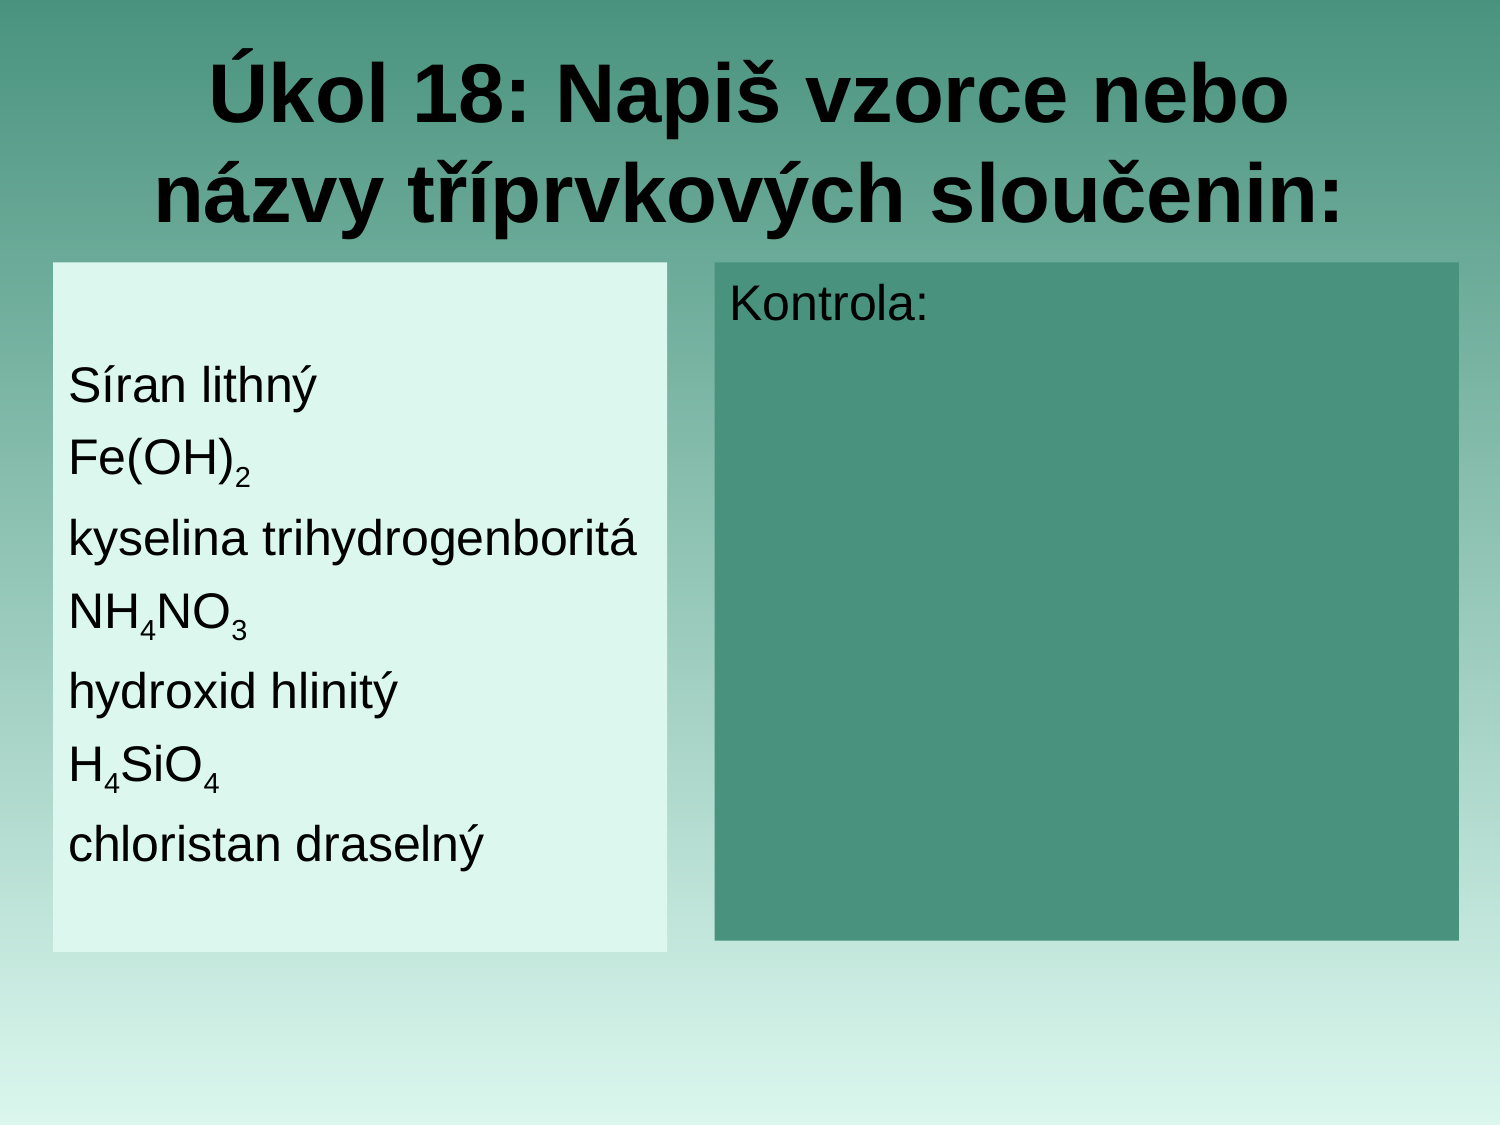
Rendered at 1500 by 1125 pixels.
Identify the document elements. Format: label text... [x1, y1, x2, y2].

title Úkol 18: Napiš vzorce nebo názvy tříprvkových sloučenin: [75, 31, 1426, 247]
list Kontrola: Li2SO4 hydroxid železnatý H3BO3 dusičnan amonný Al(OH)3 kyselina tetrahydrogenkřemičitá HClO4 [714, 262, 1459, 941]
list Síran lithný Fe(OH)2 kyselina trihydrogenboritá NH4NO3 hydroxid hlinitý H4SiO4 chloristan draselný [53, 262, 668, 952]
